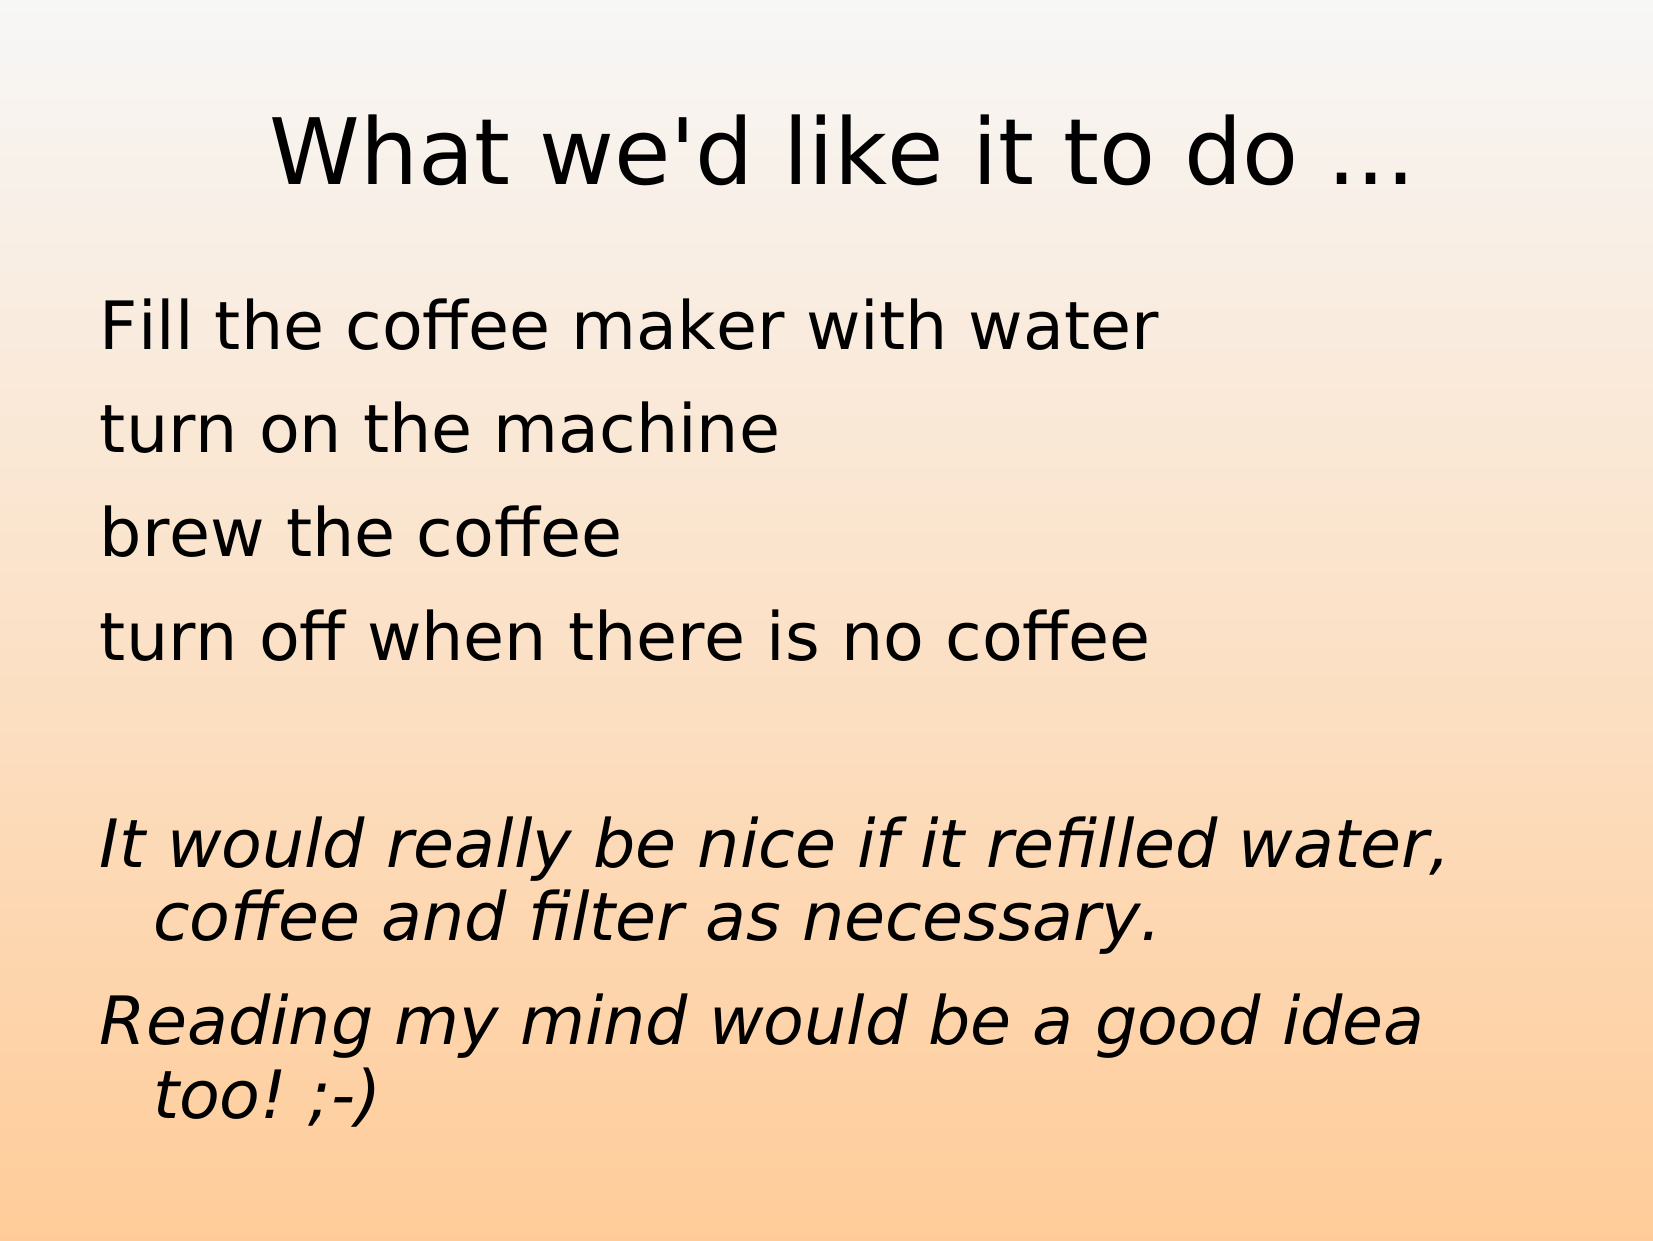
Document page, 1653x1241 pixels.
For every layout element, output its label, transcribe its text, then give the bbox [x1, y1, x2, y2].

list Fill the coffee maker with water turn on the machine brew the coffee turn off when there is no coffee It would really be nice if it refilled water, coffee and filter as necessary. Reading my mind would be a good idea too! ;-) [82, 290, 1571, 1138]
title What we'd like it to do ... [82, 49, 1570, 257]
